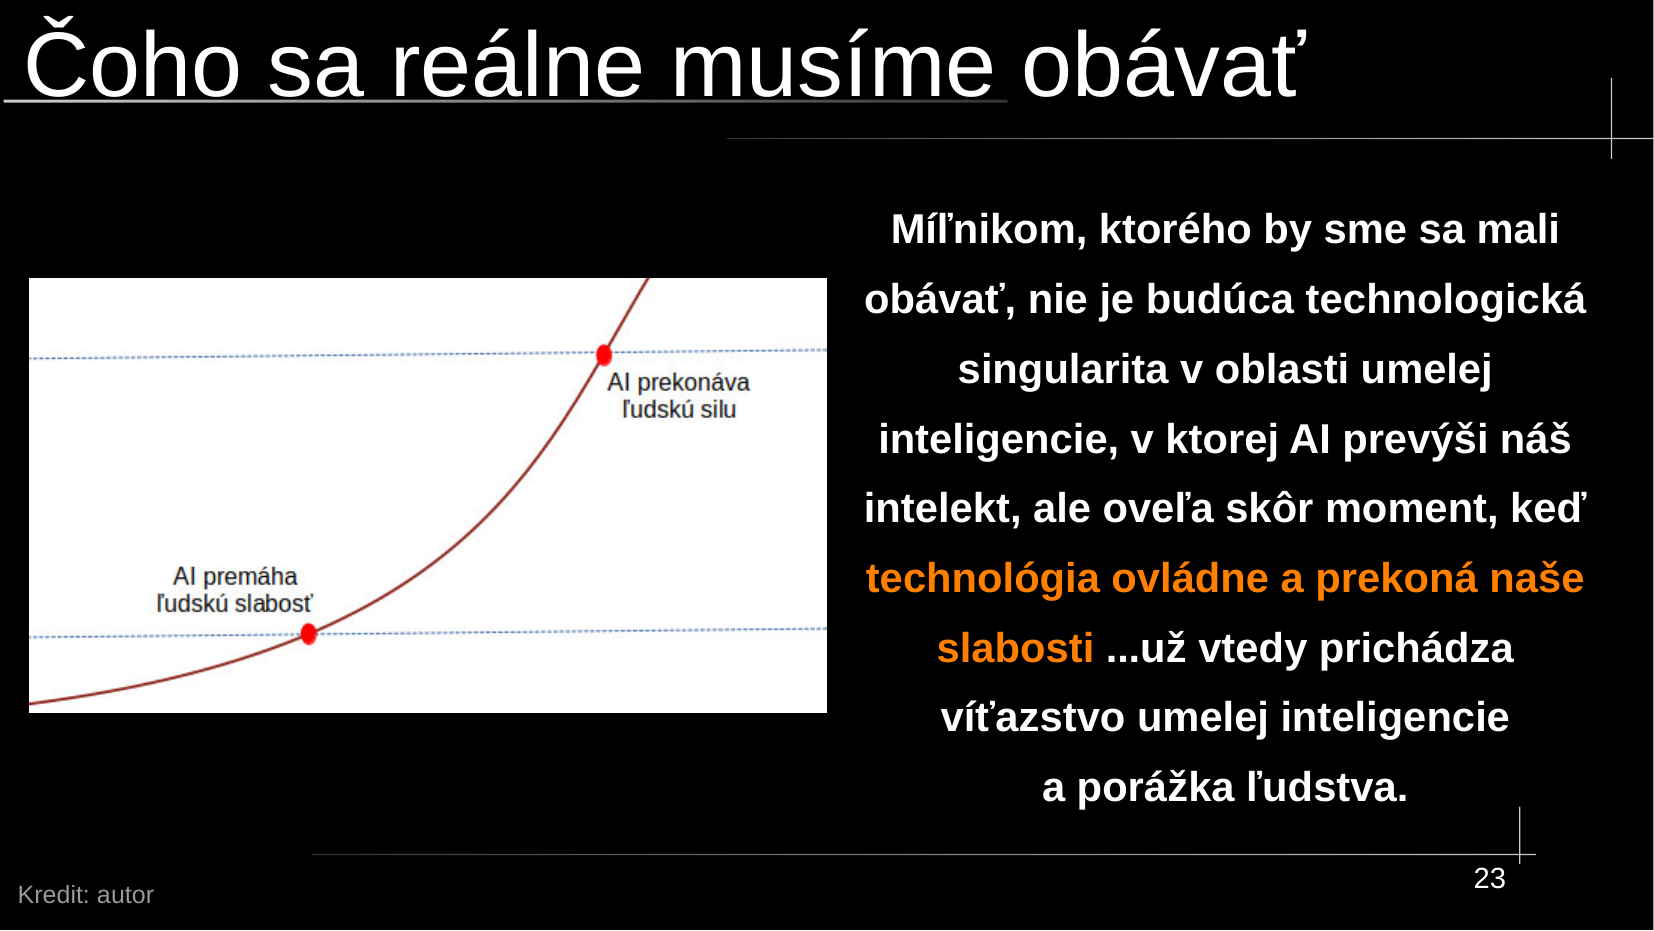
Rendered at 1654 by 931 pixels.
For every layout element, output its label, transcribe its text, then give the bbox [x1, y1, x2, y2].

title Míľnikom, ktorého by sme sa mali obávať, nie je budúca technologická singularita v oblasti umelej inteligencie, v ktorej AI prevýši náš intelekt, ale oveľa skôr moment, keď technológia ovládne a prekoná naše slabosti ...už vtedy prichádza víťazstvo umelej inteligencie a porážka ľudstva. [856, 166, 1595, 827]
title Kredit: autor [17, 862, 1235, 928]
picture [29, 278, 827, 713]
title Čoho sa reálne musíme obávať [23, 11, 1589, 119]
